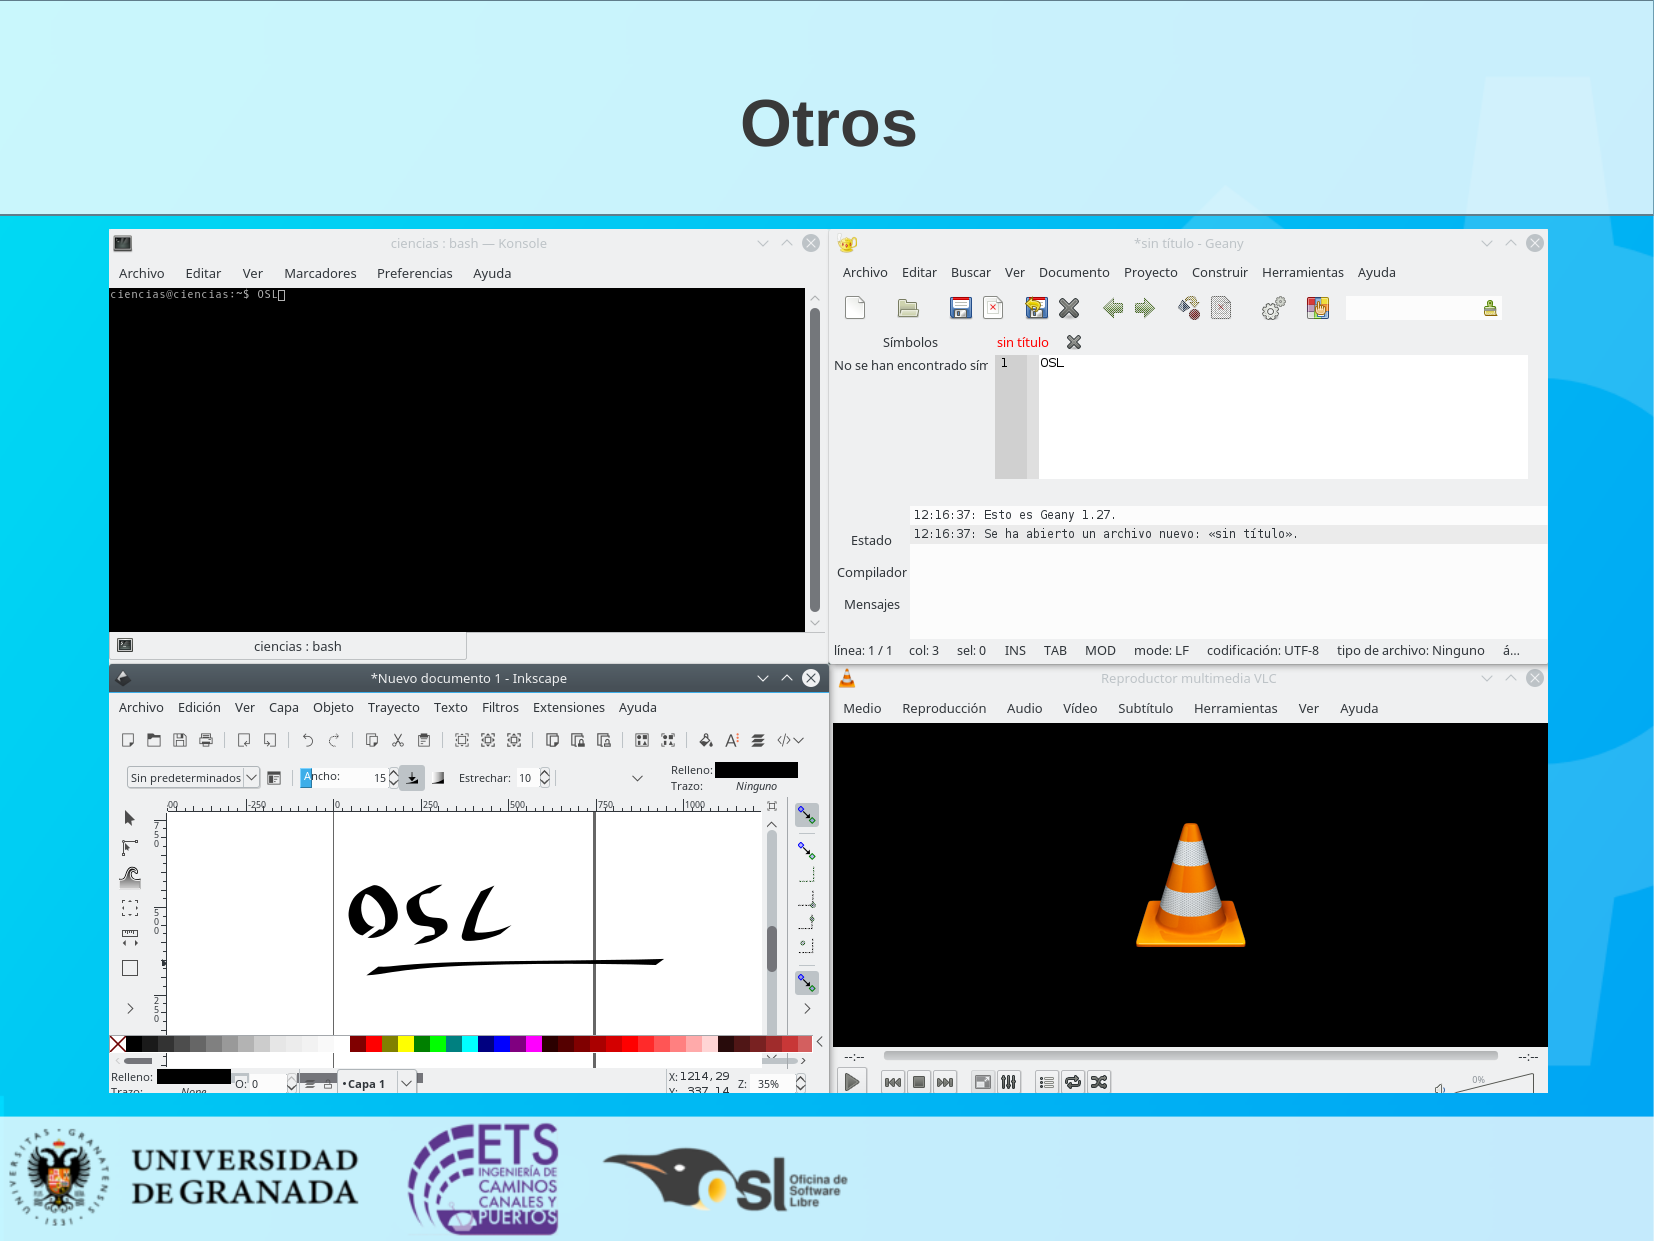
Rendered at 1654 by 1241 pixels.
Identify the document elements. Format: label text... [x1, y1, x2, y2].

text_box Otros [26, 24, 1634, 216]
picture [0, 216, 1654, 1241]
